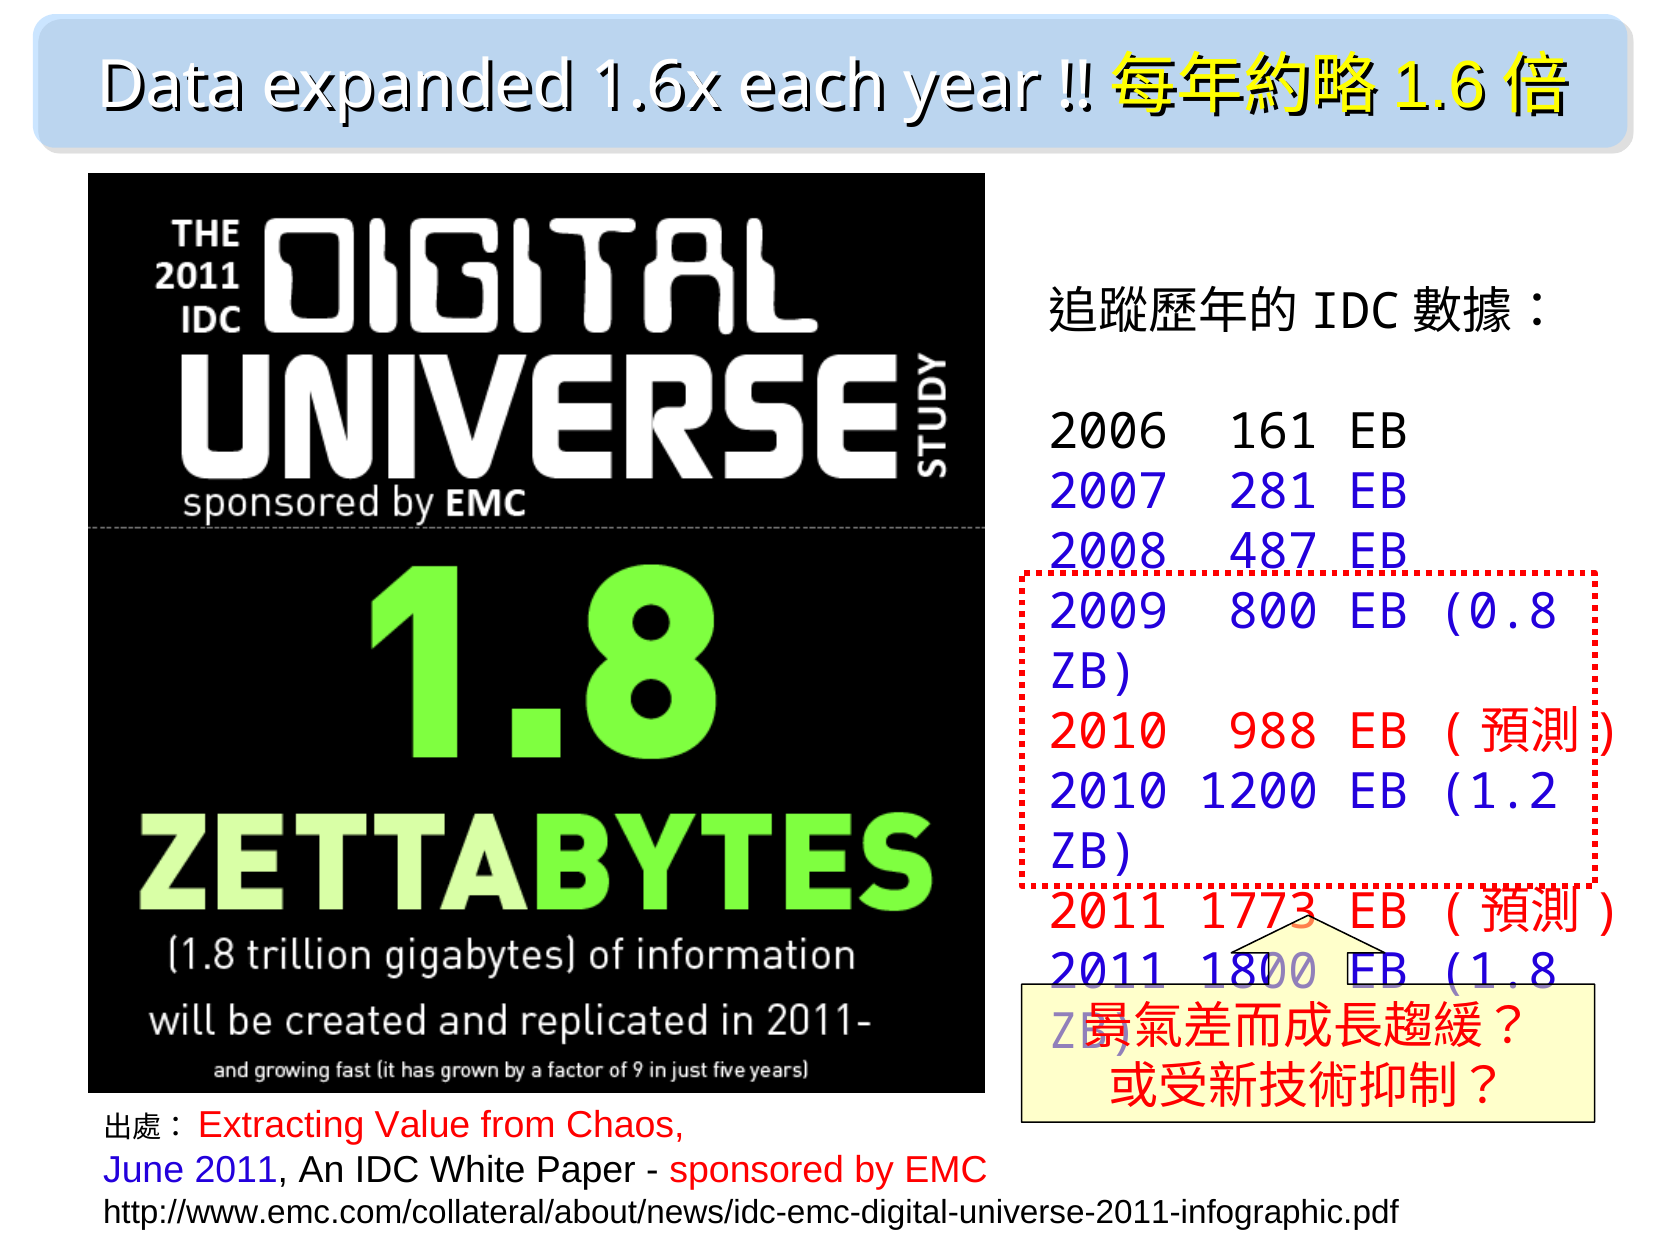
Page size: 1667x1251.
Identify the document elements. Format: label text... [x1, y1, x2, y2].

text_box Data expanded 1.6x each year !!每年約略1.6倍 [0, 11, 1665, 160]
text_box 景氣差而成長趨緩？ 或受新技術抑制？ [1021, 915, 1595, 1123]
text_box 追蹤歷年的IDC數據： 2006 161 EB 2007 281 EB 2008 487 EB 2009 800 EB (0.8 ZB) 2010 988 EB (預測) 2010 1200 EB (1.2 ZB) 2011 1773 EB (預測) 2011 1800 EB (1.8 ZB) [1033, 271, 1654, 887]
picture [88, 173, 985, 1093]
text_box 出處：Extracting Value from Chaos, June 2011, An IDC White Paper - sponsored by EMC http://www.emc.com/collateral/about/news/idc-emc-digital-universe-2011-infographic.pdf [88, 1092, 1566, 1238]
